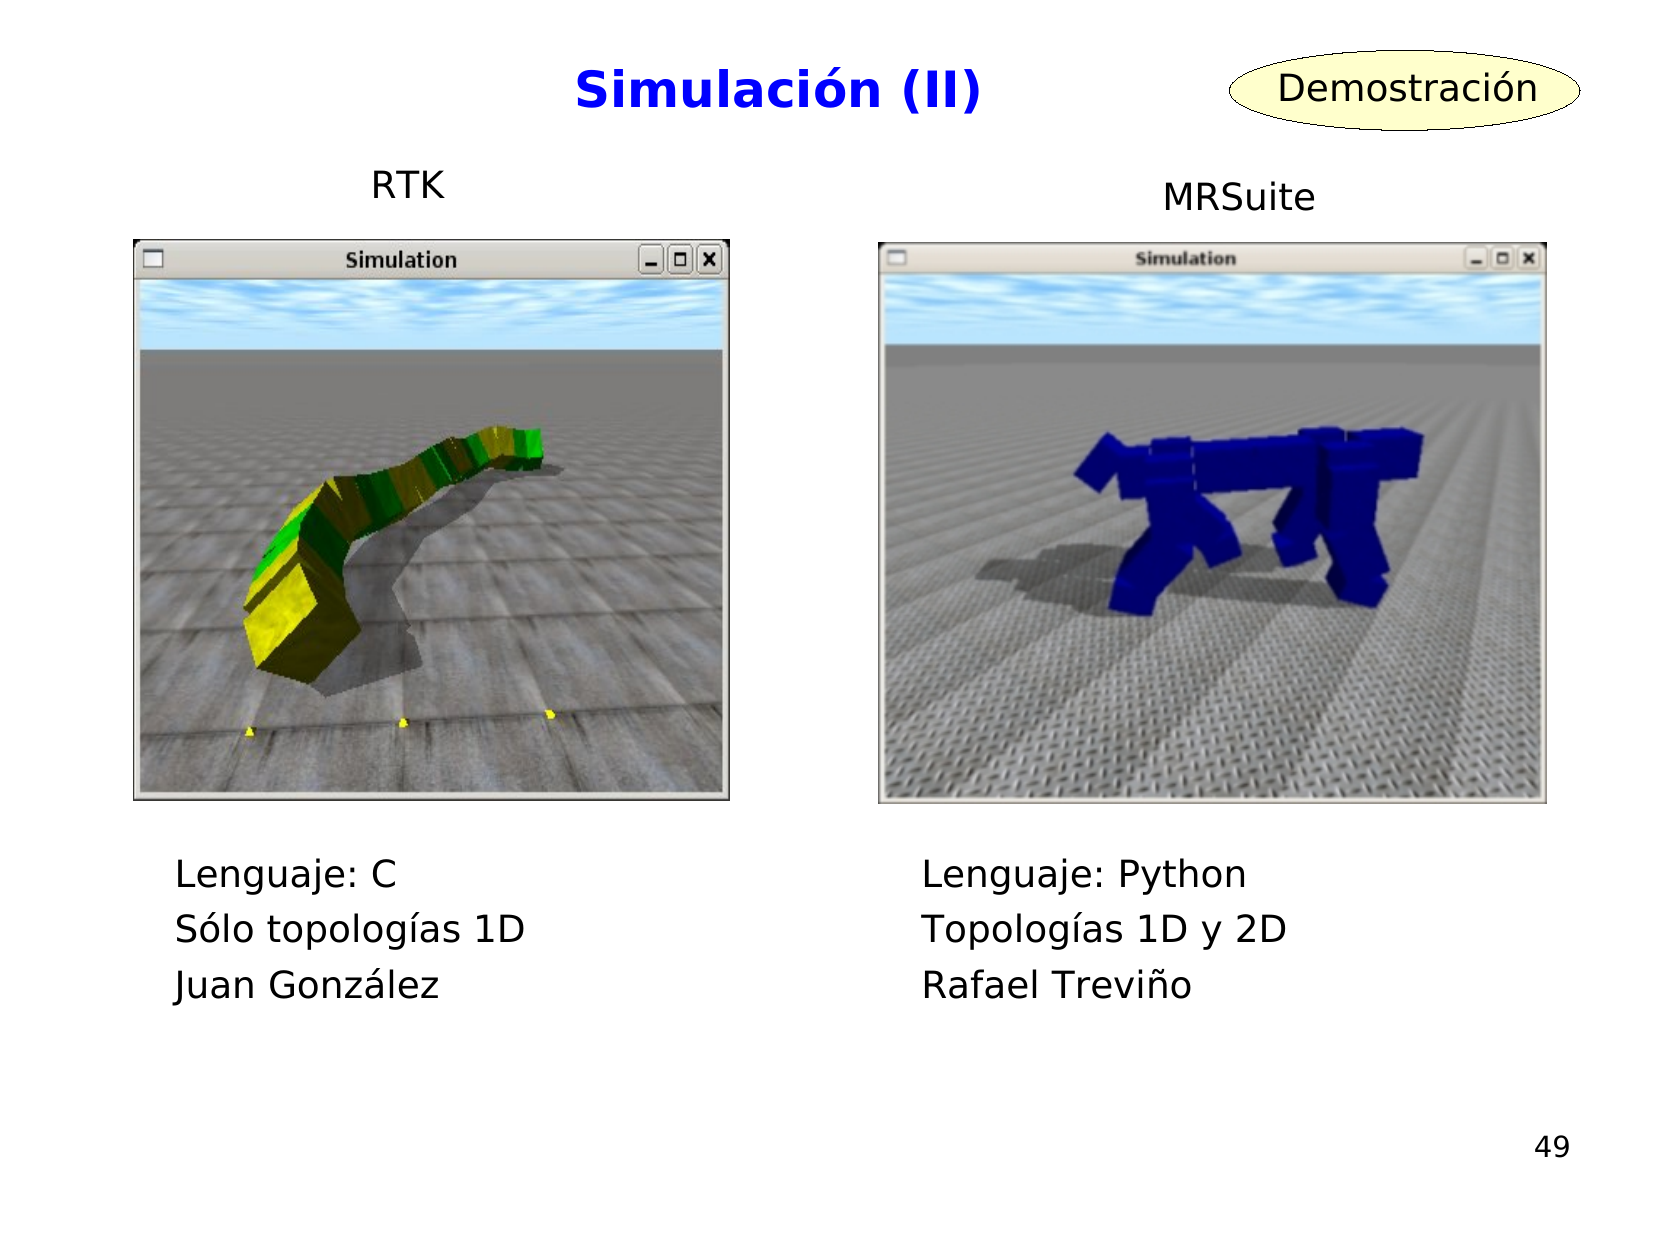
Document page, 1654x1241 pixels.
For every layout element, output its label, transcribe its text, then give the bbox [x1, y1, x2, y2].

text_box [1296, 50, 1514, 59]
text_box [1554, 69, 1581, 112]
text_box [1229, 67, 1262, 114]
text_box Lenguaje: C Sólo topologías 1D Juan González [147, 845, 822, 1015]
text_box Demostración [1262, 59, 1554, 118]
text_box Lenguaje: Python Topologías 1D y 2D Rafael Treviño [894, 845, 1337, 1015]
text_box Simulación (II) [559, 53, 999, 127]
picture [133, 239, 730, 801]
picture [878, 242, 1547, 804]
text_box [1277, 118, 1532, 131]
text_box RTK [355, 156, 460, 215]
text_box MRSuite [1147, 168, 1332, 227]
